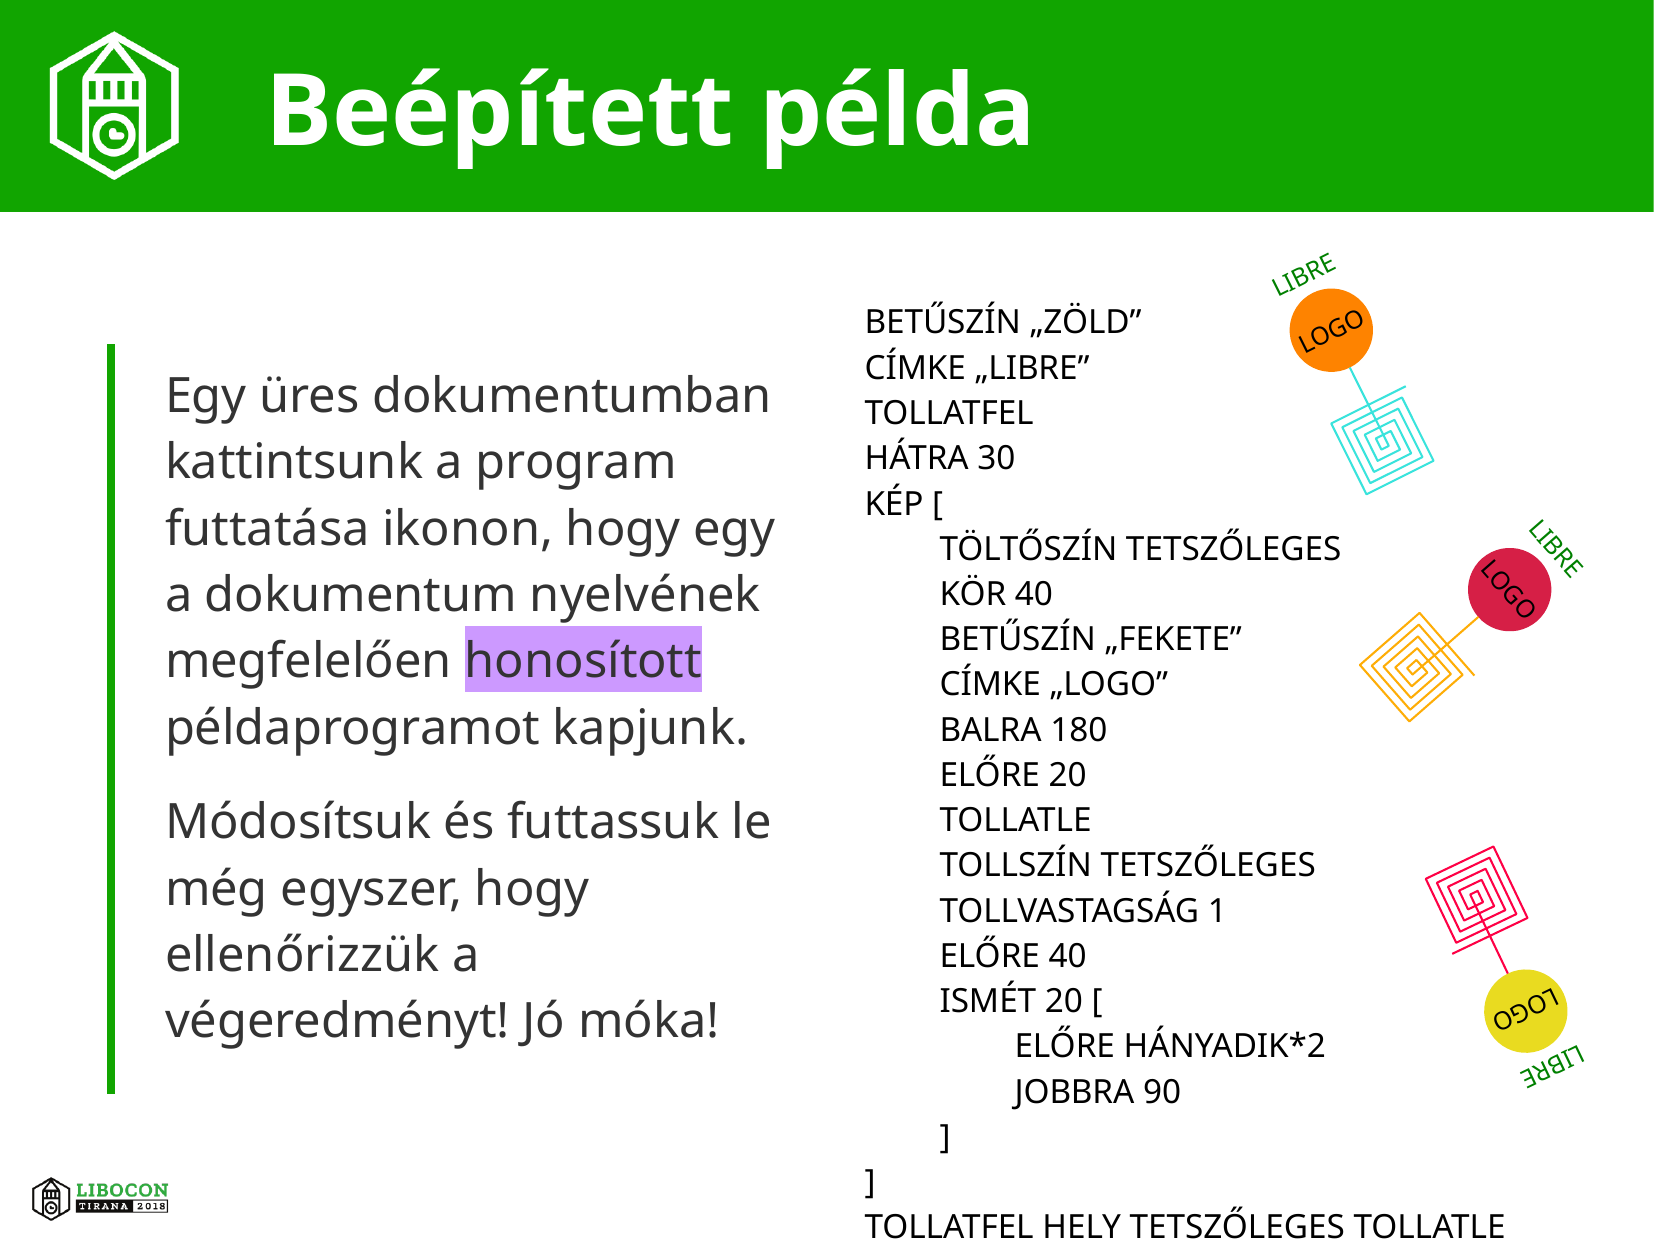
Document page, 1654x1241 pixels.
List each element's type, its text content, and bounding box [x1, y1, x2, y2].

text_box LOGO [1488, 983, 1563, 1039]
text_box BETŰSZÍN „ZÖLD” CÍMKE „LIBRE” TOLLATFEL HÁTRA 30 KÉP [ TÖLTŐSZÍN TETSZŐLEGES KÖR 40 BETŰSZÍN „FEKETE” CÍMKE „LOGO” BALRA 180 ELŐRE 20 TOLLATLE TOLLSZÍN TETSZŐLEGES TOLLVASTAGSÁG 1 ELŐRE 40 ISMÉT 20 [ ELŐRE HÁNYADIK*2 JOBBRA 90 ] ] TOLLATFEL HELY TETSZŐLEGES TOLLATLE [849, 245, 1600, 1180]
title Beépített példa [265, 3, 1366, 211]
text_box LOGO [1476, 554, 1543, 625]
text_box LIBRE [1517, 1040, 1589, 1095]
text_box LIBRE [1268, 247, 1339, 302]
text_box [1289, 288, 1373, 372]
text_box LOGO [1294, 302, 1369, 359]
list Egy üres dokumentumban kattintsunk a program futtatása ikonon, hogy egy a dokumentum nyelvének megfelelően honosított példaprogramot kapjunk. Módosítsuk és futtassuk le még egyszer, hogy ellenőrizzük a végeredményt! Jó móka! [165, 360, 781, 1081]
text_box [1484, 969, 1568, 1053]
picture [0, 0, 1654, 1241]
text_box LIBRE [1524, 514, 1589, 583]
text_box [1468, 548, 1552, 632]
